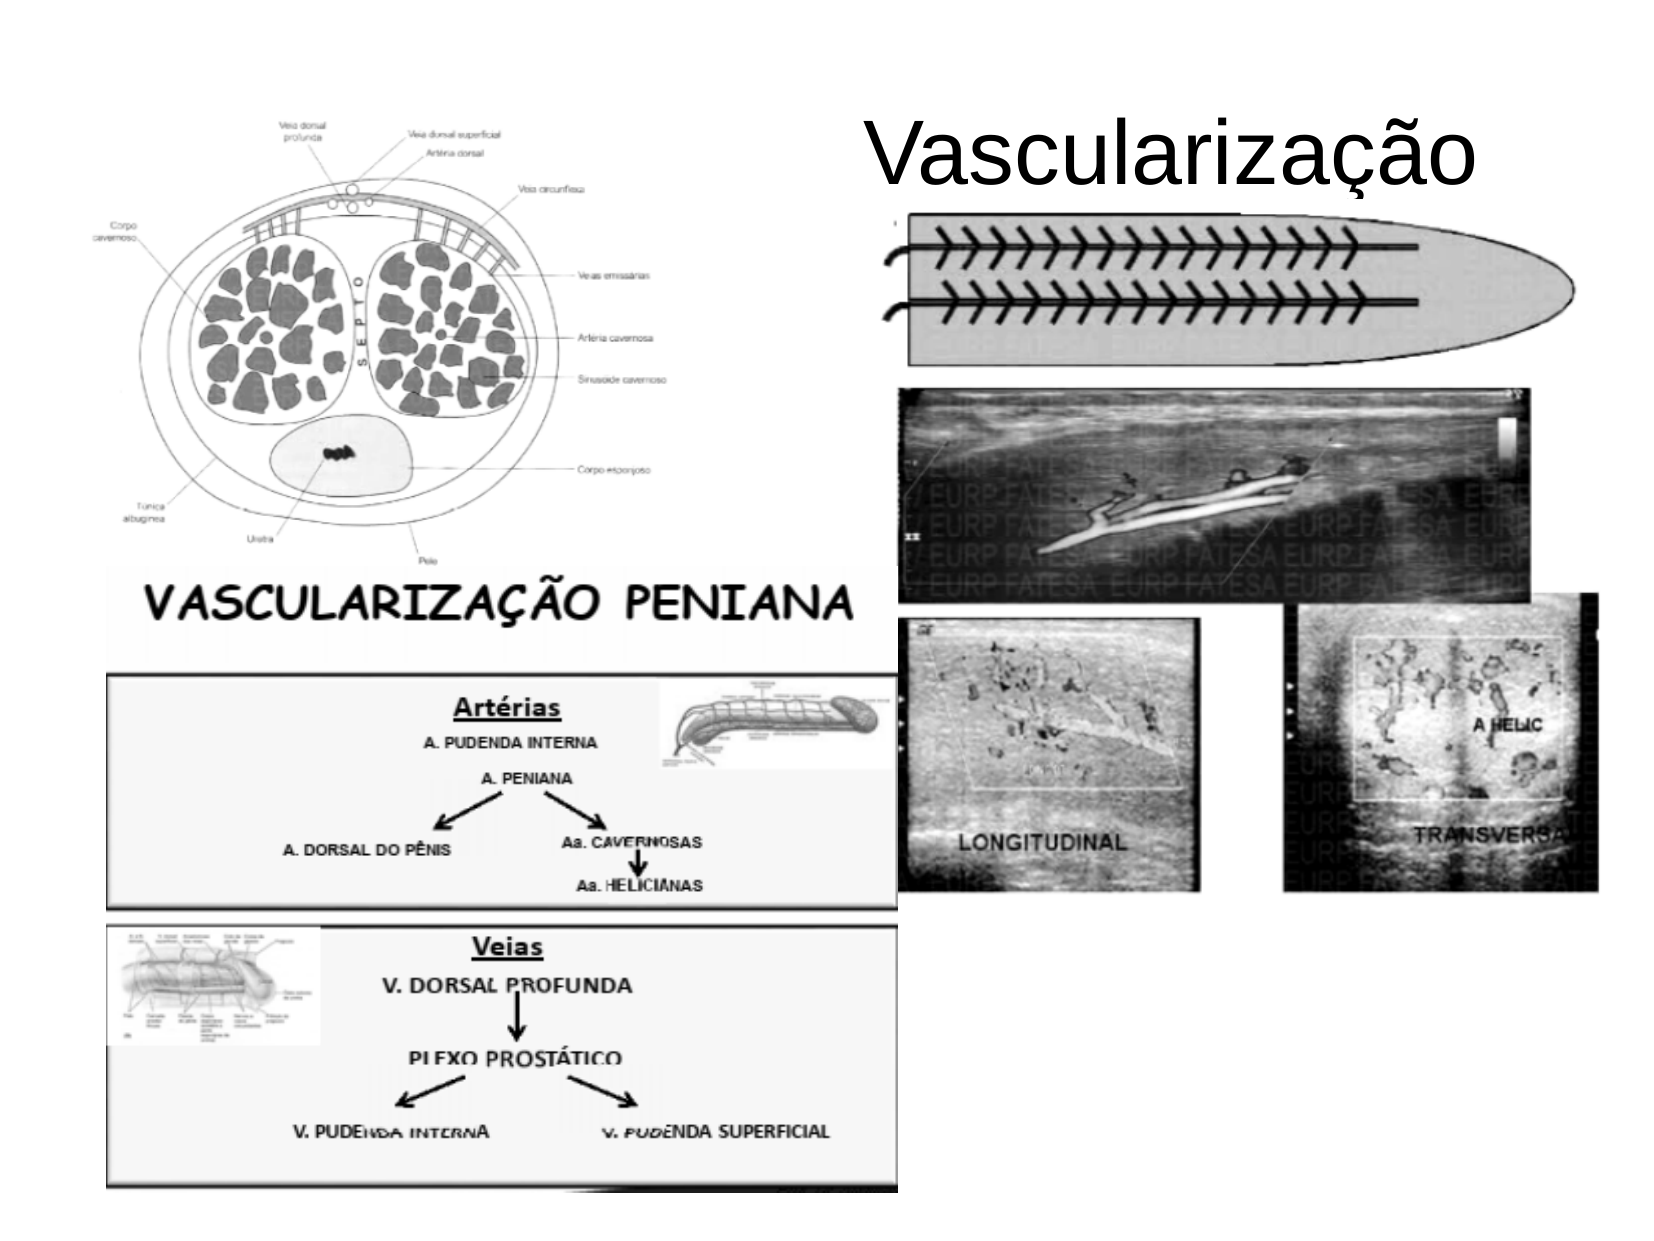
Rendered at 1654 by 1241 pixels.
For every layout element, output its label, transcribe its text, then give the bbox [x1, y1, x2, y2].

picture [82, 95, 1607, 1193]
title Vascularização [82, 49, 1571, 257]
